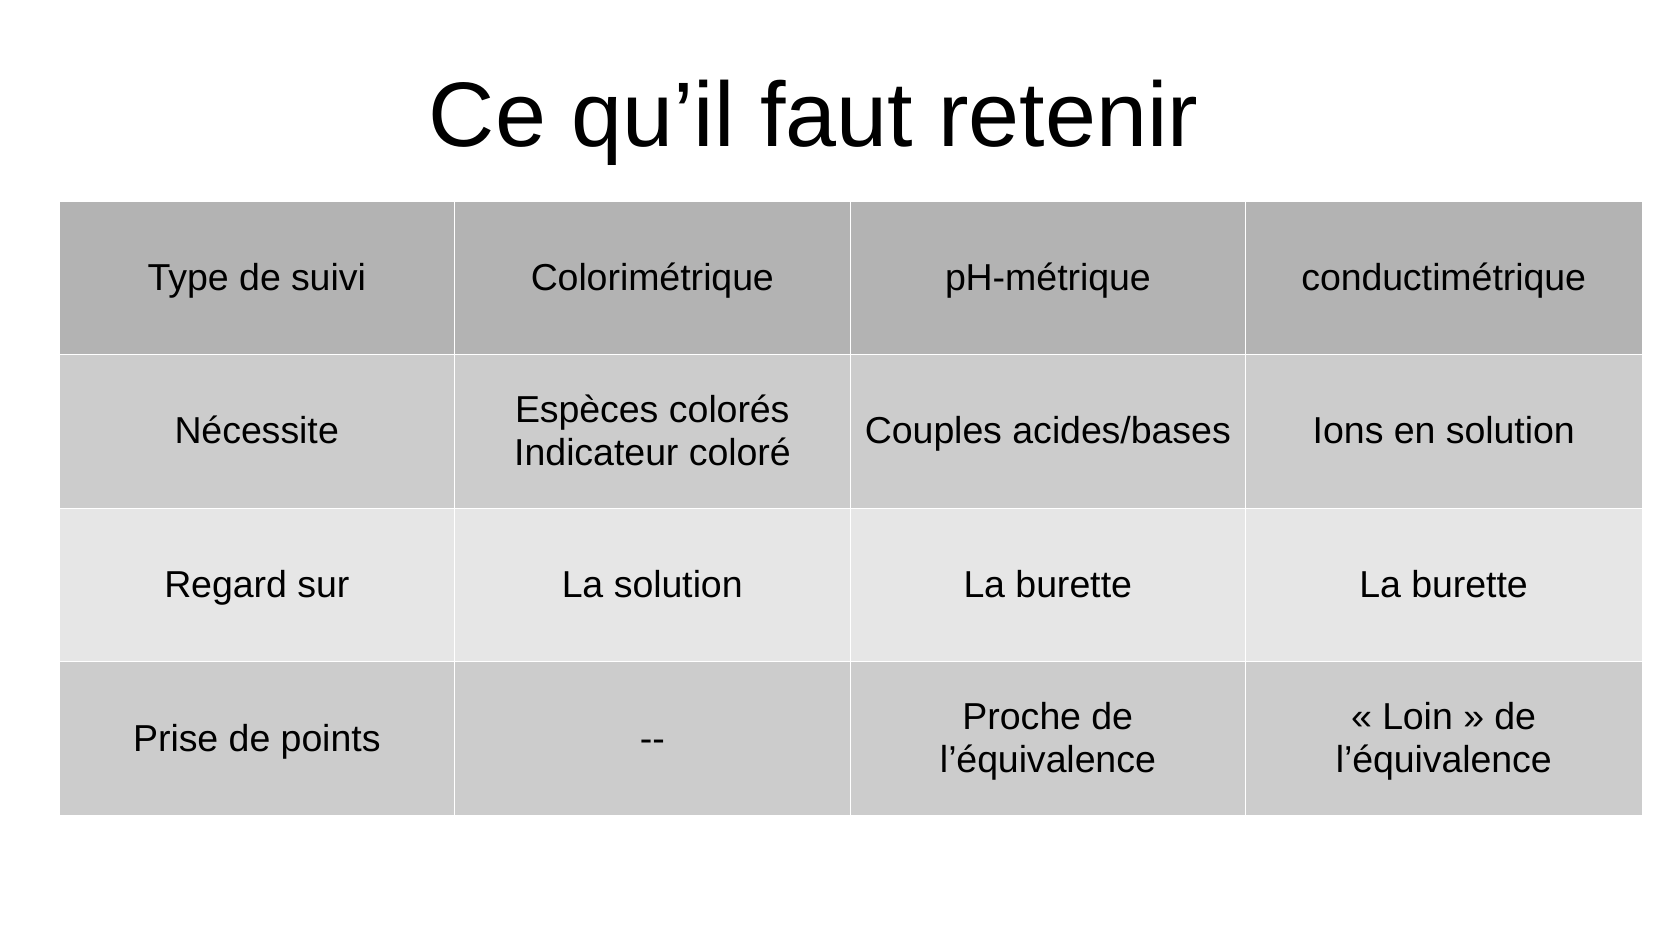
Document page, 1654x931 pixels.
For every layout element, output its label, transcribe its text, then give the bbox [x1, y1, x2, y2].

table_cell Regard sur [60, 509, 454, 661]
table_cell Ions en solution [1246, 355, 1642, 508]
table_cell Proche de l’équivalence [851, 662, 1245, 815]
title Ce qu’il faut retenir [82, 37, 1571, 193]
table_cell La burette [1246, 509, 1642, 661]
table_header pH-métrique [851, 202, 1245, 354]
table_cell La solution [455, 509, 850, 661]
table_cell « Loin » de l’équivalence [1246, 662, 1642, 815]
table_cell Couples acides/bases [851, 355, 1245, 508]
table_header Type de suivi [60, 202, 454, 354]
table_header Colorimétrique [455, 202, 850, 354]
table_cell -- [455, 662, 850, 815]
table_cell La burette [851, 509, 1245, 661]
table_cell Nécessite [60, 355, 454, 508]
table_cell Espèces colorés Indicateur coloré [455, 355, 850, 508]
table_cell Prise de points [60, 662, 454, 815]
table_header conductimétrique [1246, 202, 1642, 354]
